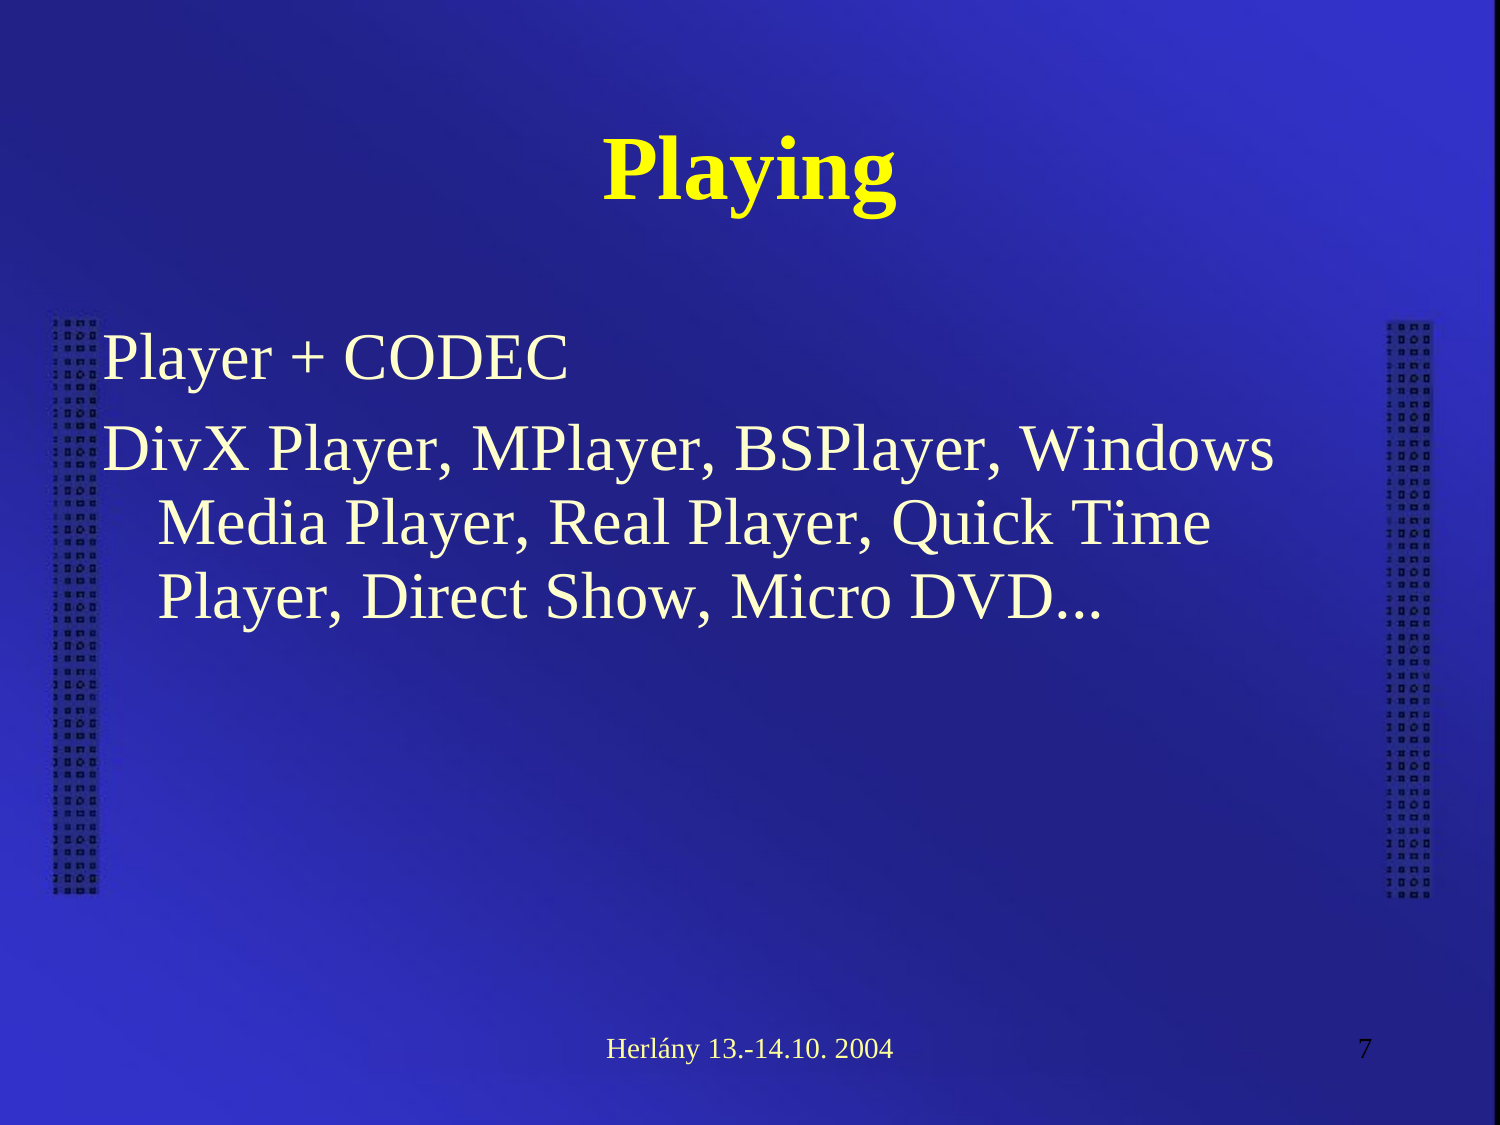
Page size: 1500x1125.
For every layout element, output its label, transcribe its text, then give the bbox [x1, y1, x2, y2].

text_box Herlány 13.-14.10. 2004 [512, 1024, 988, 1073]
text_box 15 [1074, 1024, 1388, 1073]
picture [0, 0, 1500, 1125]
list Player + CODEC DivX Player, MPlayer, BSPlayer, Windows Media Player, Real Player, Quick Time Player, Direct Show, Micro DVD... [87, 312, 1388, 988]
title Playing [112, 74, 1388, 263]
